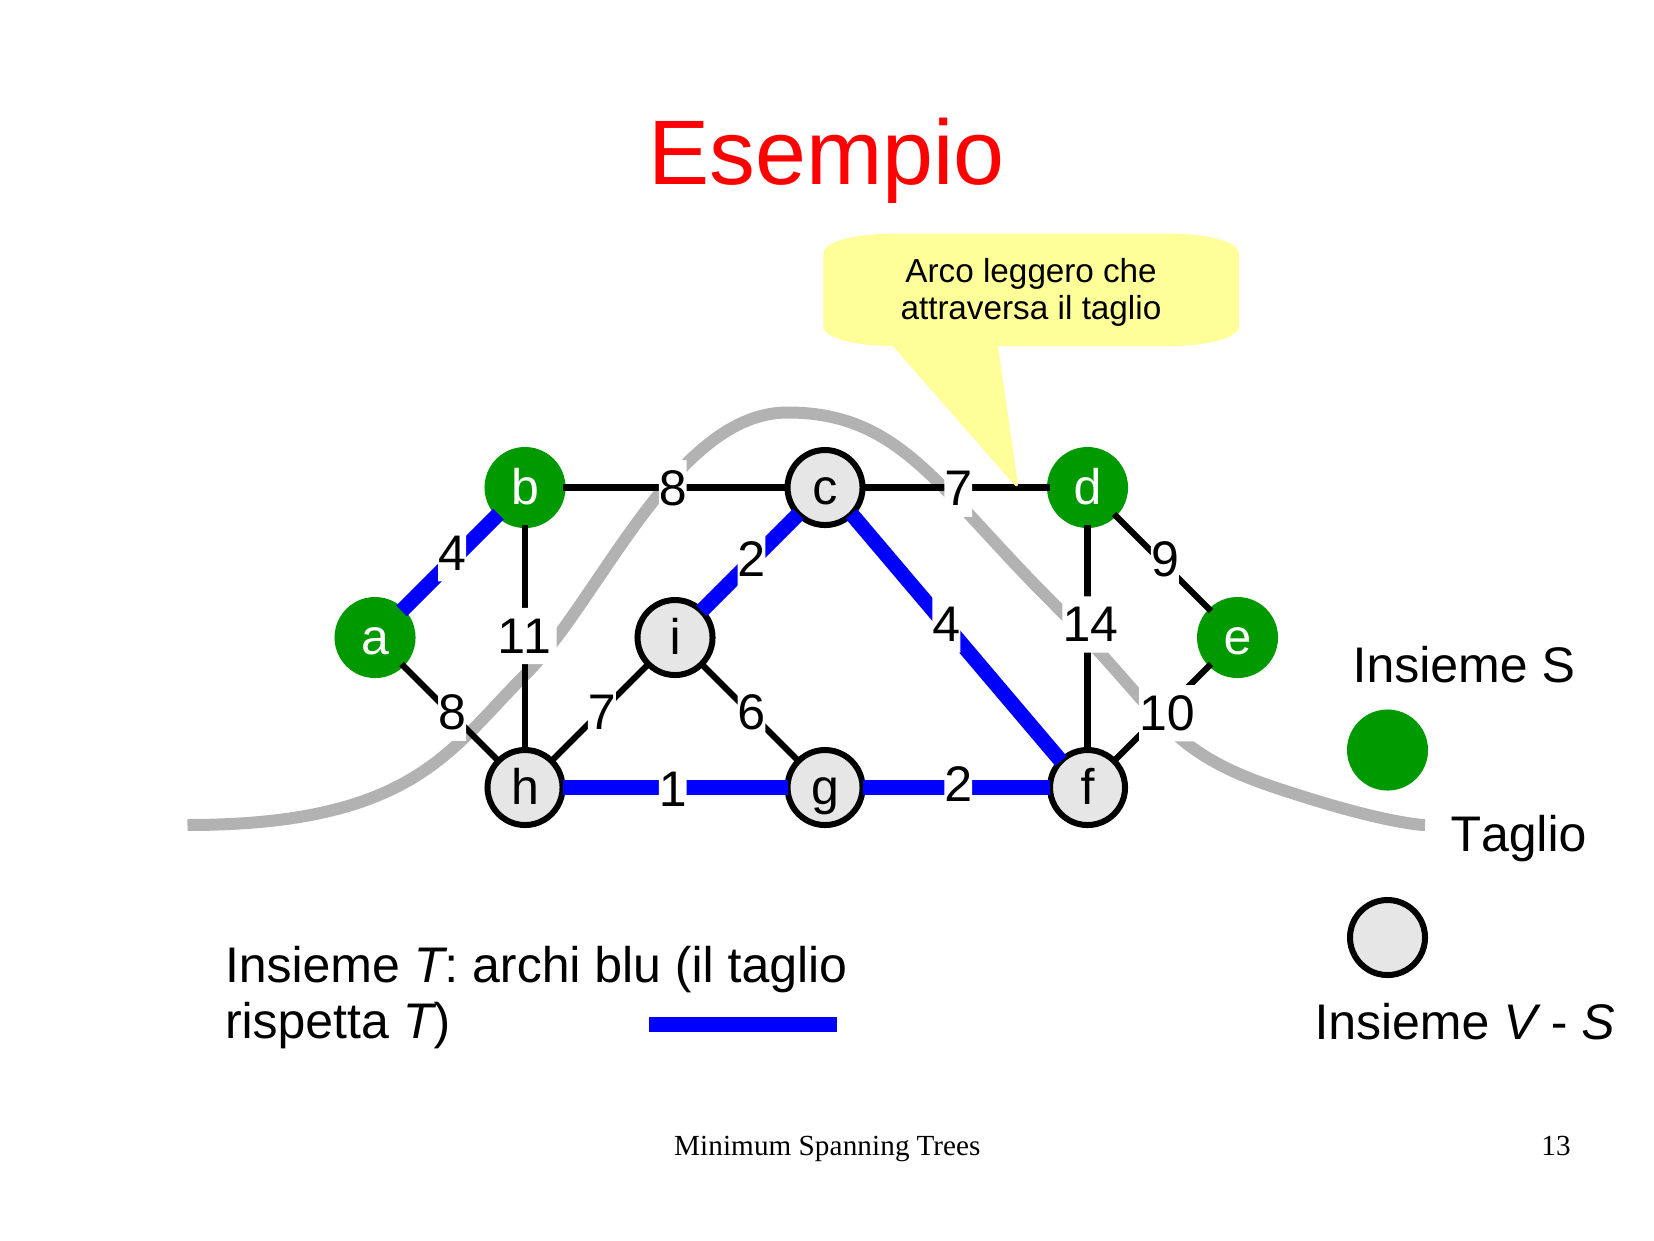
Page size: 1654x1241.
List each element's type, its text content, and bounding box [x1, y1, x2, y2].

text_box 7 [944, 460, 973, 517]
text_box a [337, 600, 413, 676]
text_box 1 [658, 761, 687, 818]
text_box f [1050, 750, 1126, 826]
text_box 9 [1150, 531, 1179, 588]
text_box Arco leggero che attraversa il taglio [824, 235, 1238, 485]
text_box c [787, 450, 863, 526]
text_box 14 [1062, 596, 1119, 653]
text_box d [1050, 450, 1126, 525]
text_box Taglio [1450, 806, 1587, 864]
text_box i [637, 600, 713, 676]
text_box 2 [944, 756, 973, 813]
text_box Insieme S [1352, 637, 1576, 694]
text_box Insieme V - S [1314, 994, 1616, 1051]
text_box 8 [438, 684, 467, 741]
text_box e [1200, 600, 1276, 676]
text_box [1350, 900, 1426, 976]
text_box g [788, 750, 863, 826]
text_box 10 [1139, 685, 1195, 742]
text_box 4 [932, 596, 961, 653]
text_box Insieme T: archi blu (il taglio rispetta T) [225, 937, 863, 1051]
text_box 7 [587, 684, 616, 742]
text_box 8 [658, 460, 687, 517]
text_box 4 [438, 525, 467, 582]
text_box 6 [737, 684, 766, 742]
text_box b [487, 450, 563, 525]
text_box 2 [737, 531, 766, 588]
text_box 11 [497, 607, 557, 665]
title Esempio [82, 49, 1571, 257]
text_box h [487, 750, 563, 826]
text_box [1350, 712, 1426, 788]
